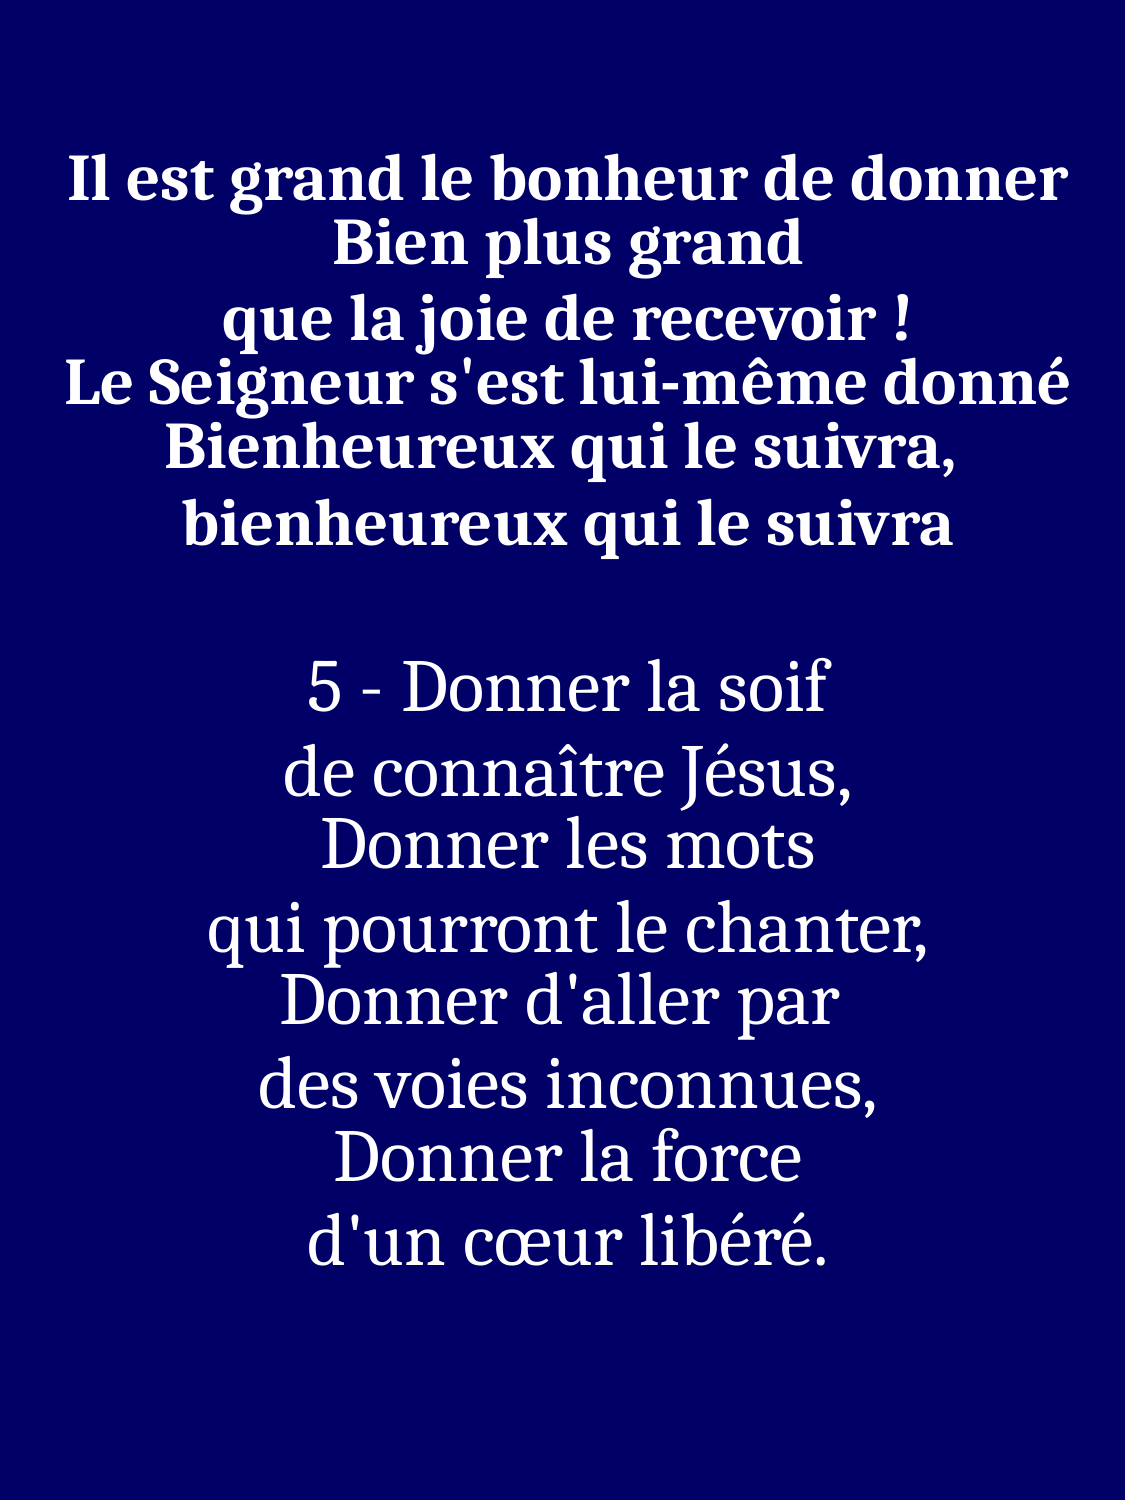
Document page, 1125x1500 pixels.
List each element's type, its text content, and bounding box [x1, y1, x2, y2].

text_box Il est grand le bonheur de donner Bien plus grand que la joie de recevoir ! Le Seigneur s'est lui-même donné Bienheureux qui le suivra, bienheureux qui le suivra 5 - Donner la soif de connaître Jésus, Donner les mots qui pourront le chanter, Donner d'aller par des voies inconnues, Donner la force d'un cœur libéré. [49, 141, 1088, 1288]
